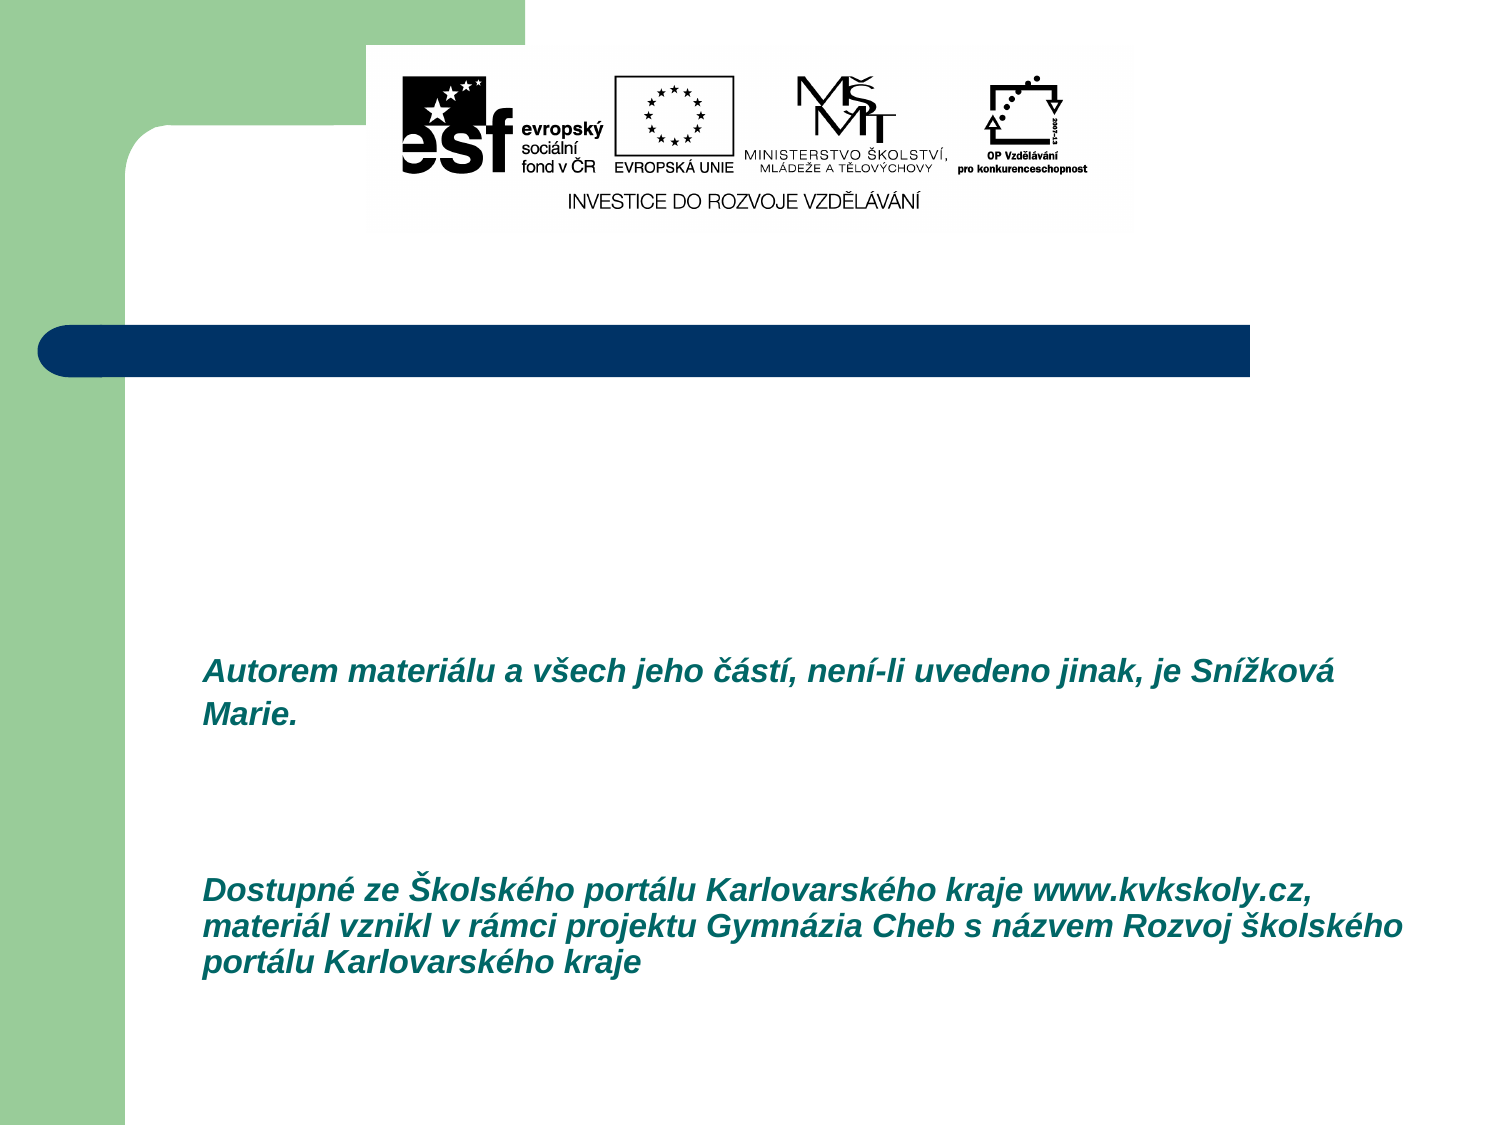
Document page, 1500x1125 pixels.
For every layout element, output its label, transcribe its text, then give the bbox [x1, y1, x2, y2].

list Autorem materiálu a všech jeho částí, není-li uvedeno jinak, je Snížková Marie. Dostupné ze Školského portálu Karlovarského kraje www.kvkskoly.cz, materiál vznikl v rámci projektu Gymnázia Cheb s názvem Rozvoj školského portálu Karlovarského kraje [75, 262, 1426, 1005]
picture [366, 45, 1134, 233]
